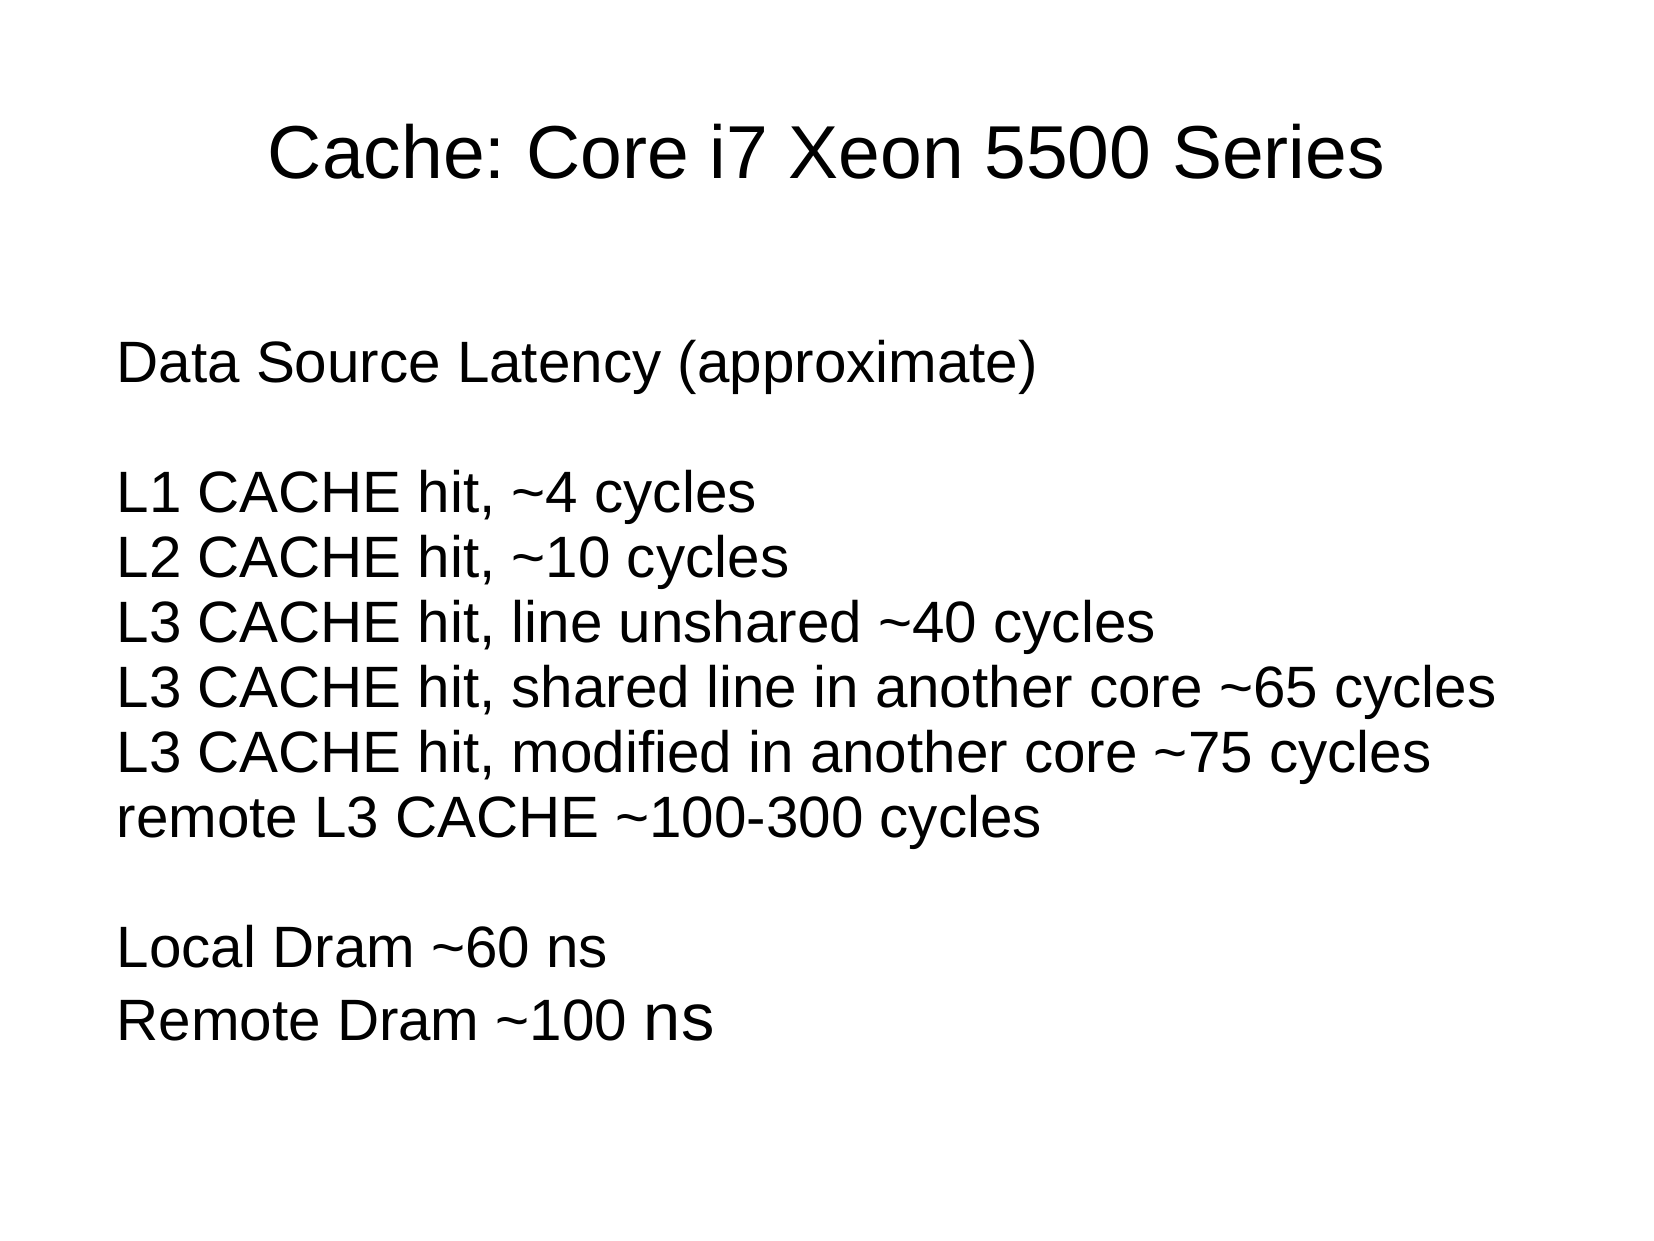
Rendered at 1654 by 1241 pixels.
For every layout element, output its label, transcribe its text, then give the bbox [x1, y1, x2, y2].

subtitle Data Source Latency (approximate) L1 CACHE hit, ~4 cycles L2 CACHE hit, ~10 cycles L3 CACHE hit, line unshared ~40 cycles L3 CACHE hit, shared line in another core ~65 cycles L3 CACHE hit, modified in another core ~75 cycles remote L3 CACHE ~100-300 cycles Local Dram ~60 ns Remote Dram ~100 ns [116, 263, 1606, 565]
text_box [20, 565, 1639, 946]
title Cache: Core i7 Xeon 5500 Series [82, 49, 1571, 257]
subtitle Data Source Latency (approximate) L1 CACHE hit, ~4 cycles L2 CACHE hit, ~10 cycles L3 CACHE hit, line unshared ~40 cycles L3 CACHE hit, shared line in another core ~65 cycles L3 CACHE hit, modified in another core ~75 cycles remote L3 CACHE ~100-300 cycles Local Dram ~60 ns Remote Dram ~100 ns [116, 946, 1606, 1056]
